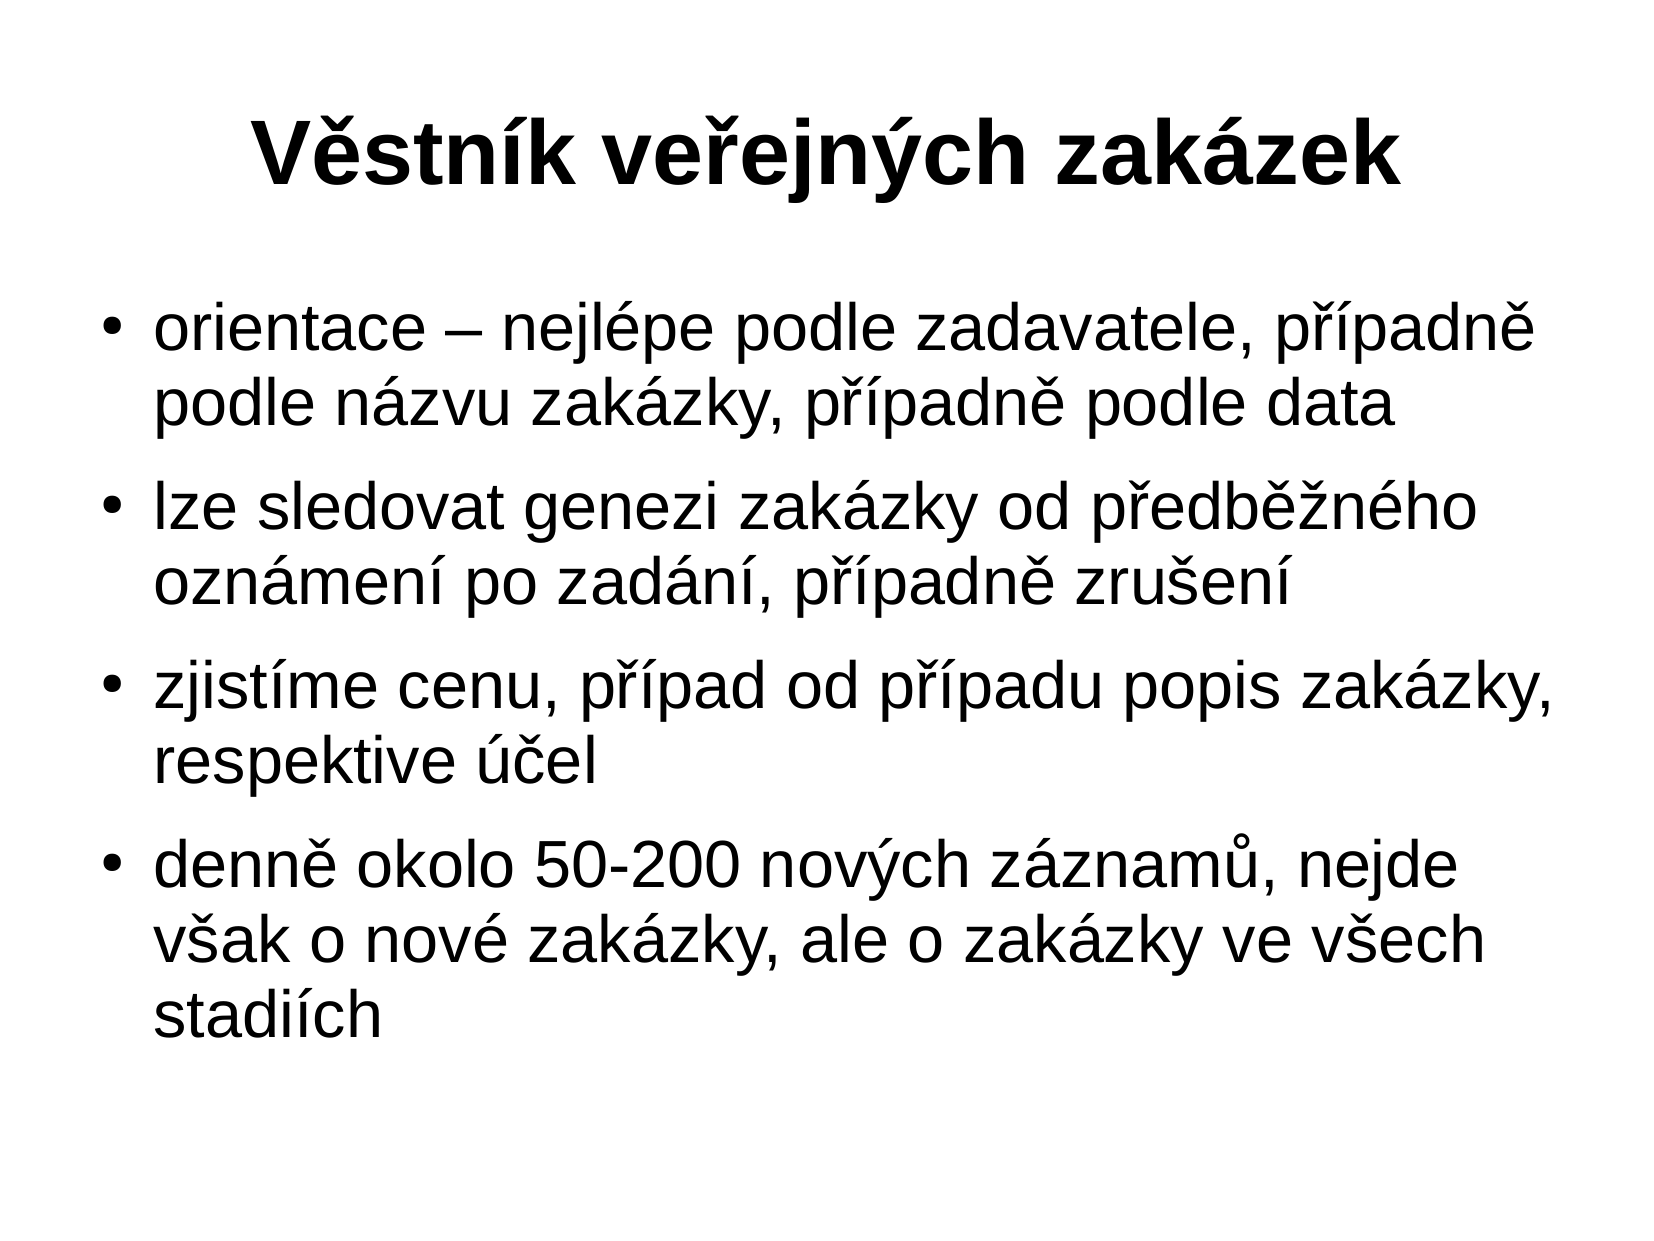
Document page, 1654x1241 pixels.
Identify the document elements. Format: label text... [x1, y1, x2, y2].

list orientace – nejlépe podle zadavatele, případně podle názvu zakázky, případně podle data lze sledovat genezi zakázky od předběžného oznámení po zadání, případně zrušení zjistíme cenu, případ od případu popis zakázky, respektive účel denně okolo 50-200 nových záznamů, nejde však o nové zakázky, ale o zakázky ve všech stadiích [82, 290, 1571, 1109]
title Věstník veřejných zakázek [82, 49, 1571, 257]
